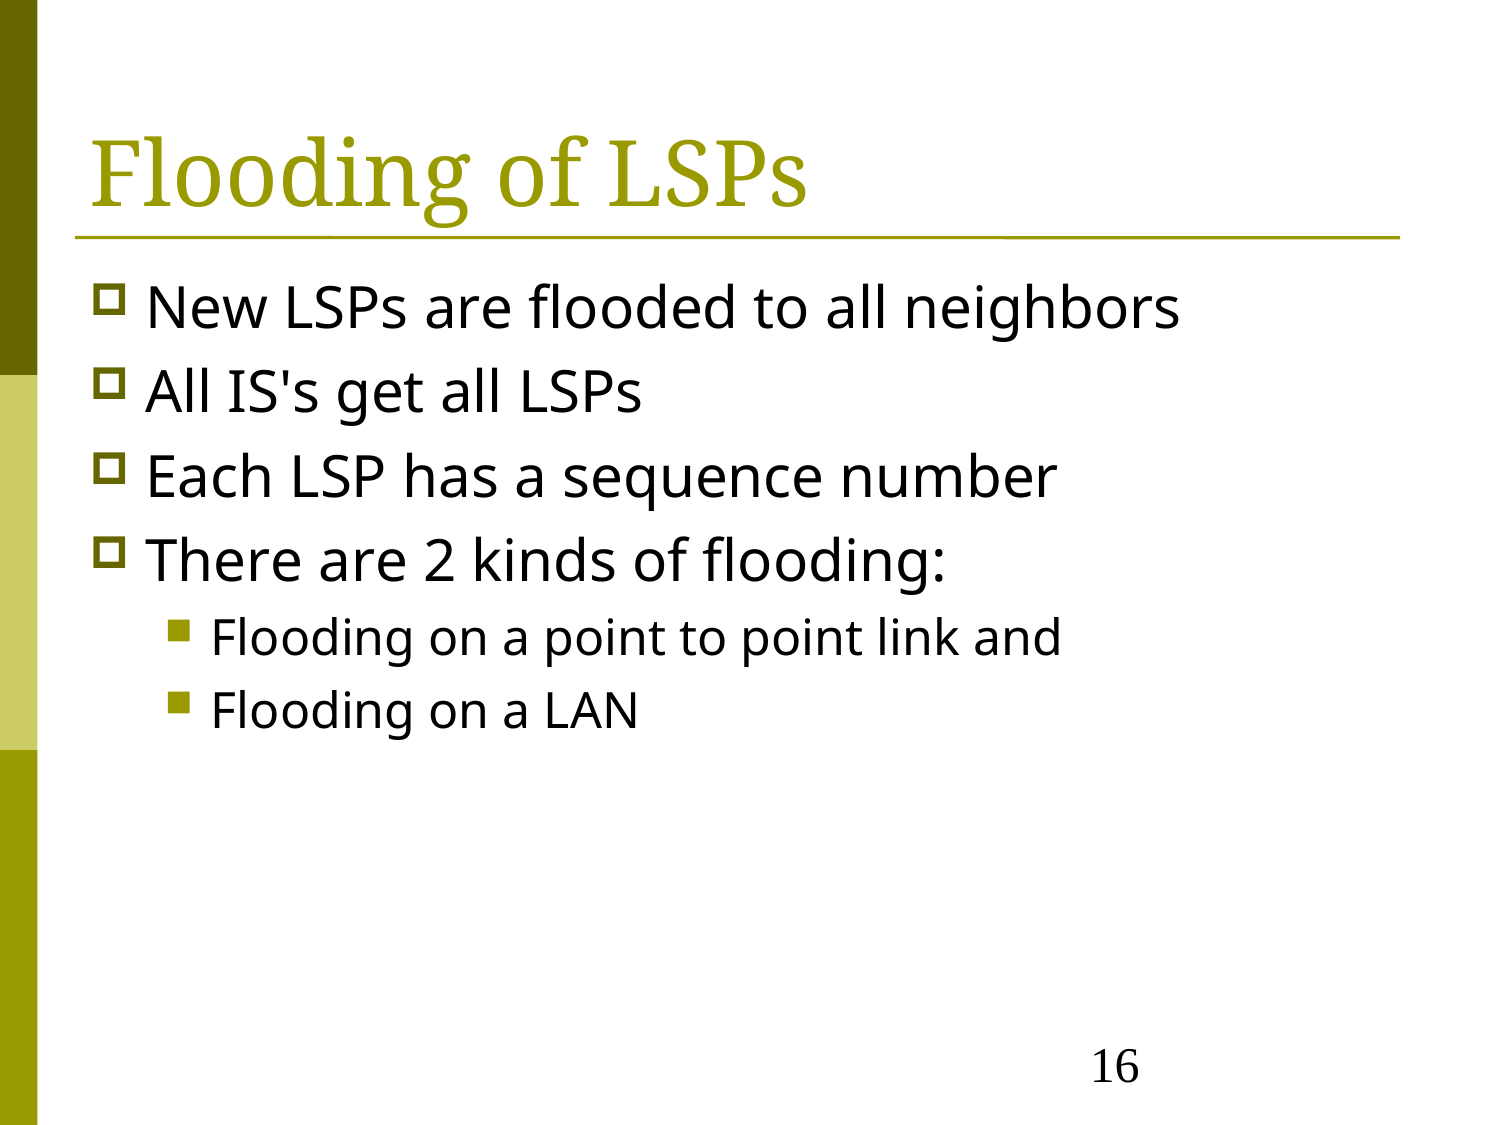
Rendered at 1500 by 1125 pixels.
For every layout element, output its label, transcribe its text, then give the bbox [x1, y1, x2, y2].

list New LSPs are flooded to all neighbors All IS's get all LSPs Each LSP has a sequence number There are 2 kinds of flooding: Flooding on a point to point link and Flooding on a LAN [75, 262, 1426, 1006]
text_box <number> [1074, 1025, 1425, 1101]
title Flooding of LSPs [75, 45, 1426, 233]
